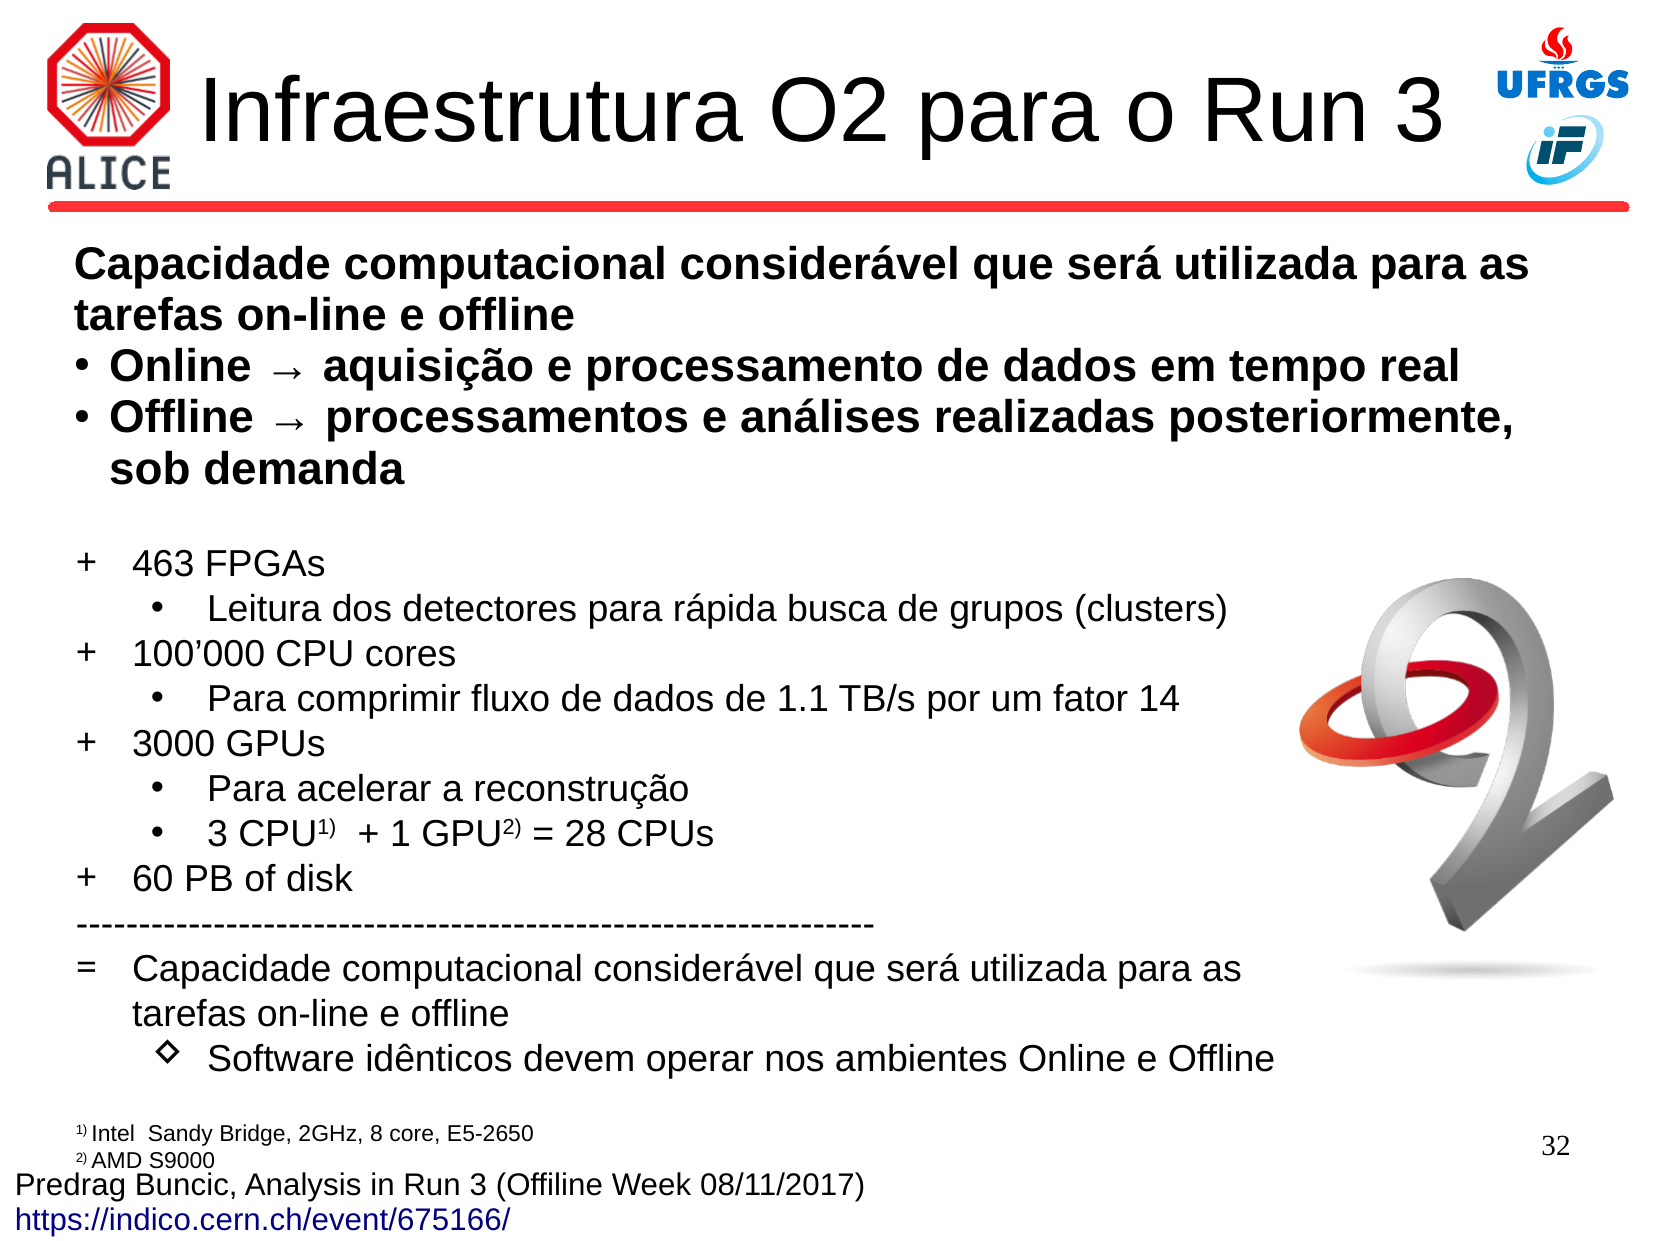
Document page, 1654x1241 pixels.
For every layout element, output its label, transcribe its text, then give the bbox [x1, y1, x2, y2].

text_box 463 FPGAs Leitura dos detectores para rápida busca de grupos (clusters) 100’000 CPU cores Para comprimir fluxo de dados de 1.1 TB/s por um fator 14 3000 GPUs Para acelerar a reconstrução 3 CPU1) + 1 GPU2) = 28 CPUs 60 PB of disk ---------------------------------------------------------------- Capacidade computacional considerável que será utilizada para as tarefas on-line e offline Software idênticos devem operar nos ambientes Online e Offline [61, 531, 1311, 1132]
text_box 1) Intel Sandy Bridge, 2GHz, 8 core, E5-2650 2) AMD S9000 [61, 1111, 1068, 1159]
text_box Predrag Buncic, Analysis in Run 3 (Offiline Week 08/11/2017) https://indico.cern.ch/event/675166/ [0, 1159, 1252, 1241]
title Infraestrutura O2 para o Run 3 [193, 5, 1453, 213]
picture [1526, 153, 1531, 162]
picture [1542, 176, 1558, 185]
picture [47, 23, 170, 190]
picture [1497, 27, 1629, 103]
text_box Capacidade computacional considerável que será utilizada para as tarefas on-line e offline Online → aquisição e processamento de dados em tempo real Offline → processamentos e análises realizadas posteriormente, sob demanda [59, 230, 1560, 502]
picture [1311, 578, 1614, 981]
